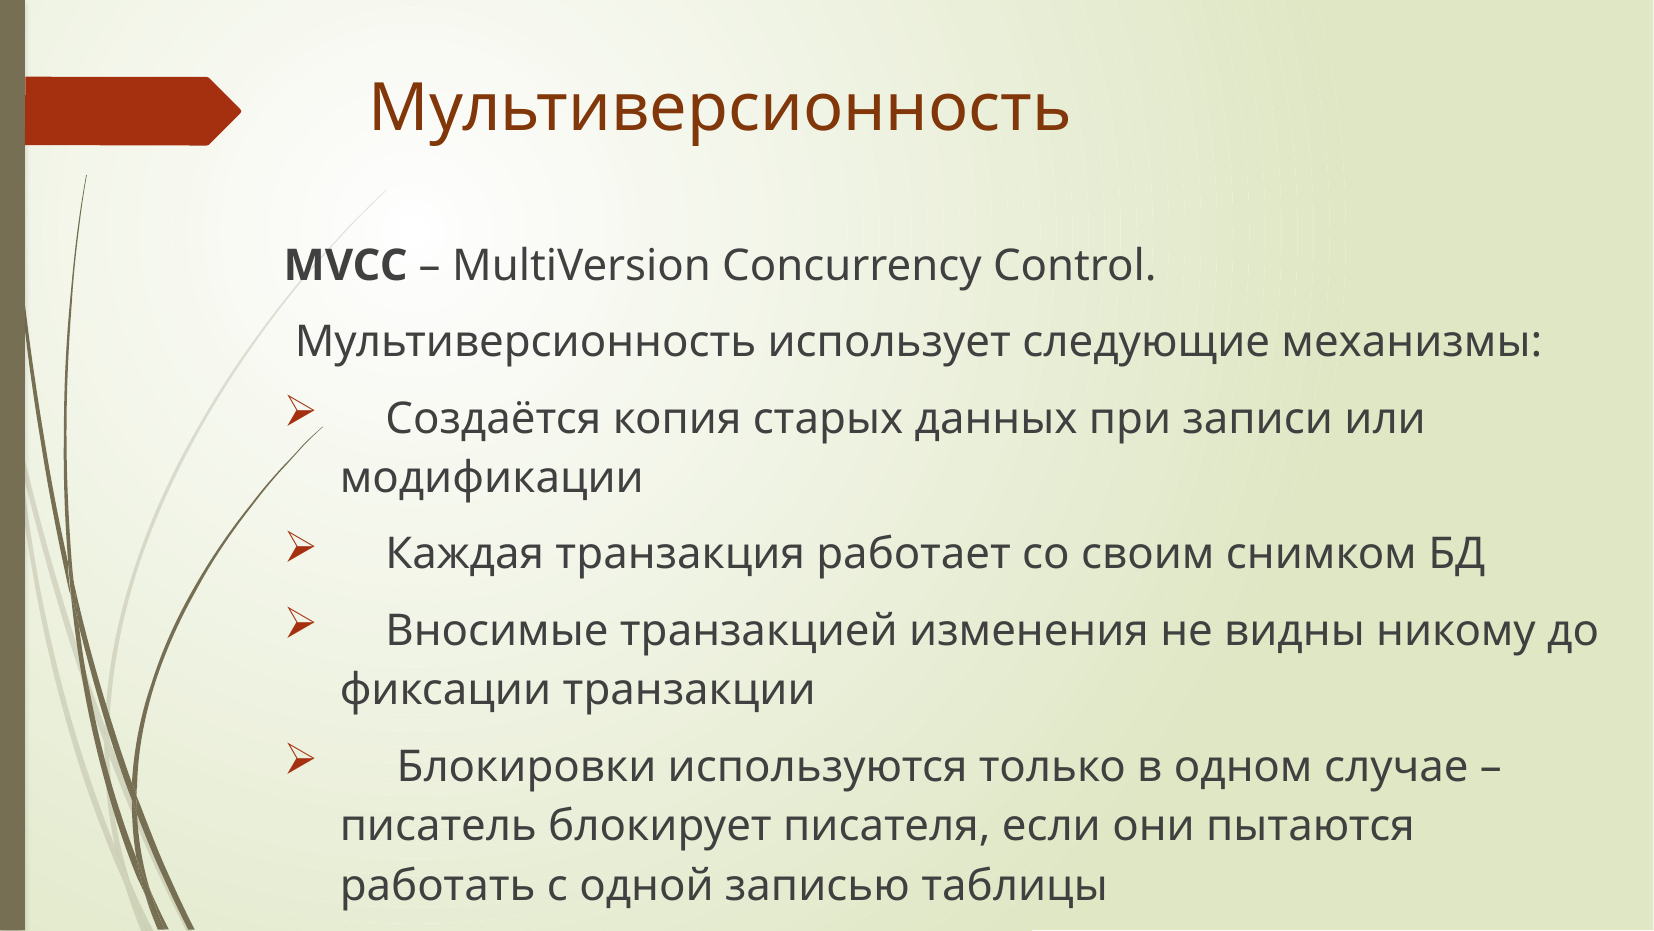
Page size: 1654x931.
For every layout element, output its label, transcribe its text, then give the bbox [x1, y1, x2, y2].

title Мультиверсионность [351, 59, 1561, 137]
text_box MVCC – MultiVersion Concurrency Control. Мультиверсионность использует следующие механизмы: Создаётся копия старых данных при записи или модификации Каждая транзакция работает со своим снимком БД Вносимые транзакцией изменения не видны никому до фиксации транзакции Блокировки используются только в одном случае – писатель блокирует писателя, если они пытаются работать с одной записью таблицы [224, 233, 1611, 858]
